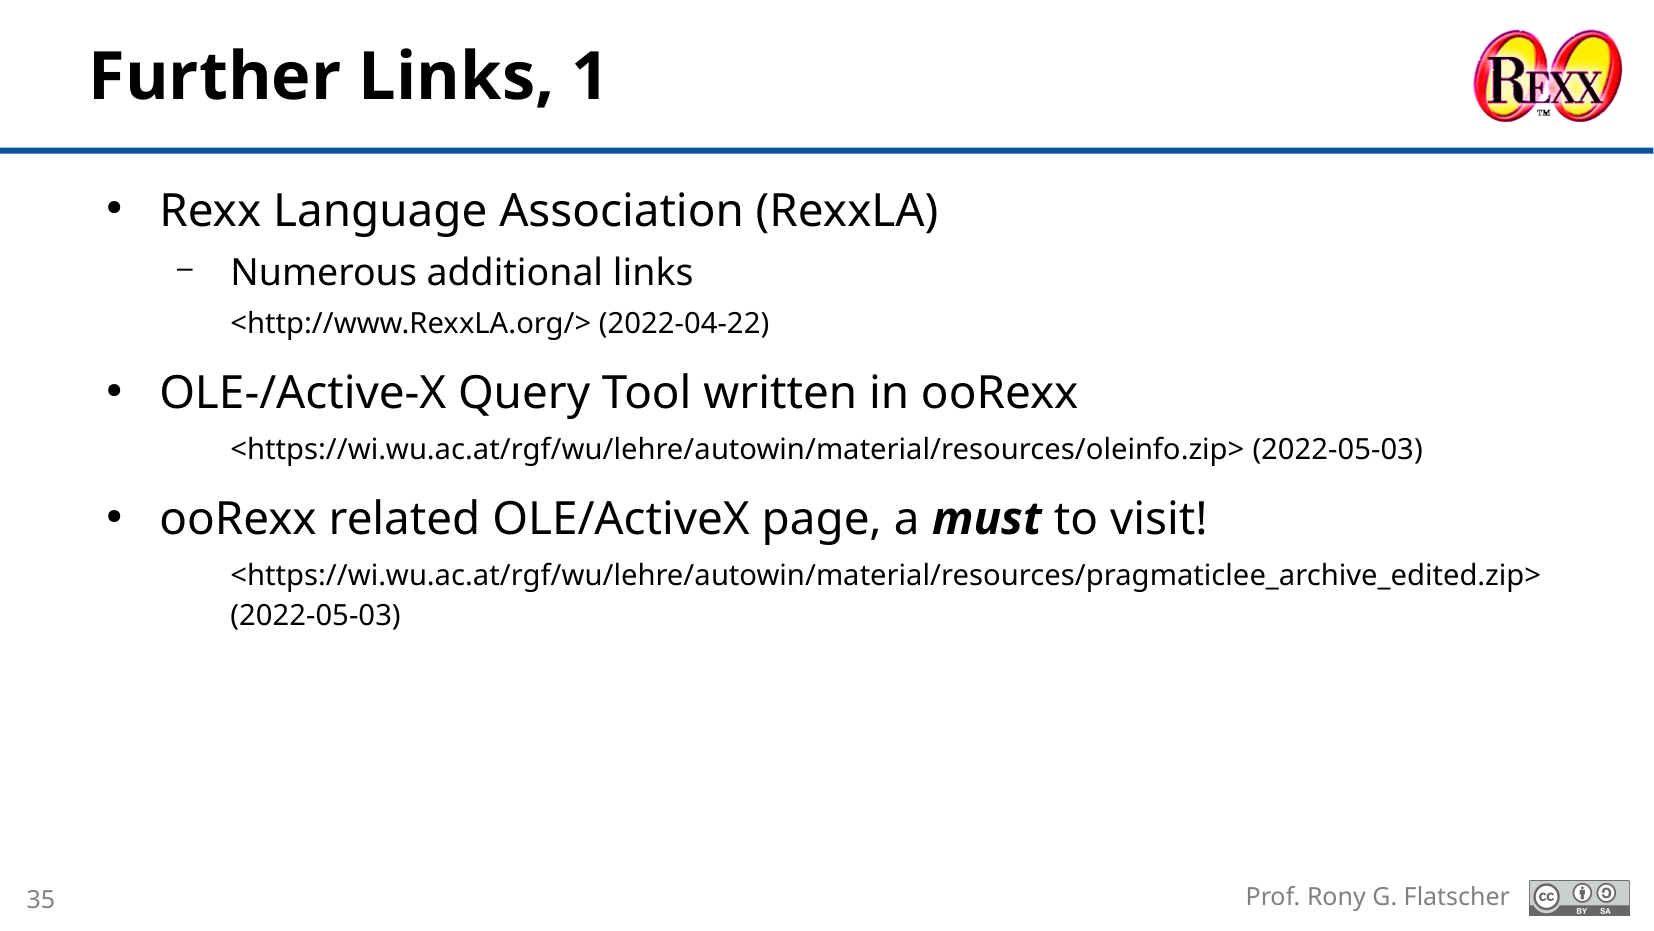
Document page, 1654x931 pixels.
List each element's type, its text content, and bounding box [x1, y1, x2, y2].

list Rexx Language Association (RexxLA) Numerous additional links <http://www.RexxLA.org/> (2022-04-22) OLE-/Active-X Query Tool written in ooRexx <https://wi.wu.ac.at/rgf/wu/lehre/autowin/material/resources/oleinfo.zip> (2022-05-03) ooRexx related OLE/ActiveX page, a must to visit! <https://wi.wu.ac.at/rgf/wu/lehre/autowin/material/resources/pragmaticlee_archive_edited.zip> (2022-05-03) [88, 177, 1577, 857]
title Further Links, 1 [29, 0, 1654, 148]
